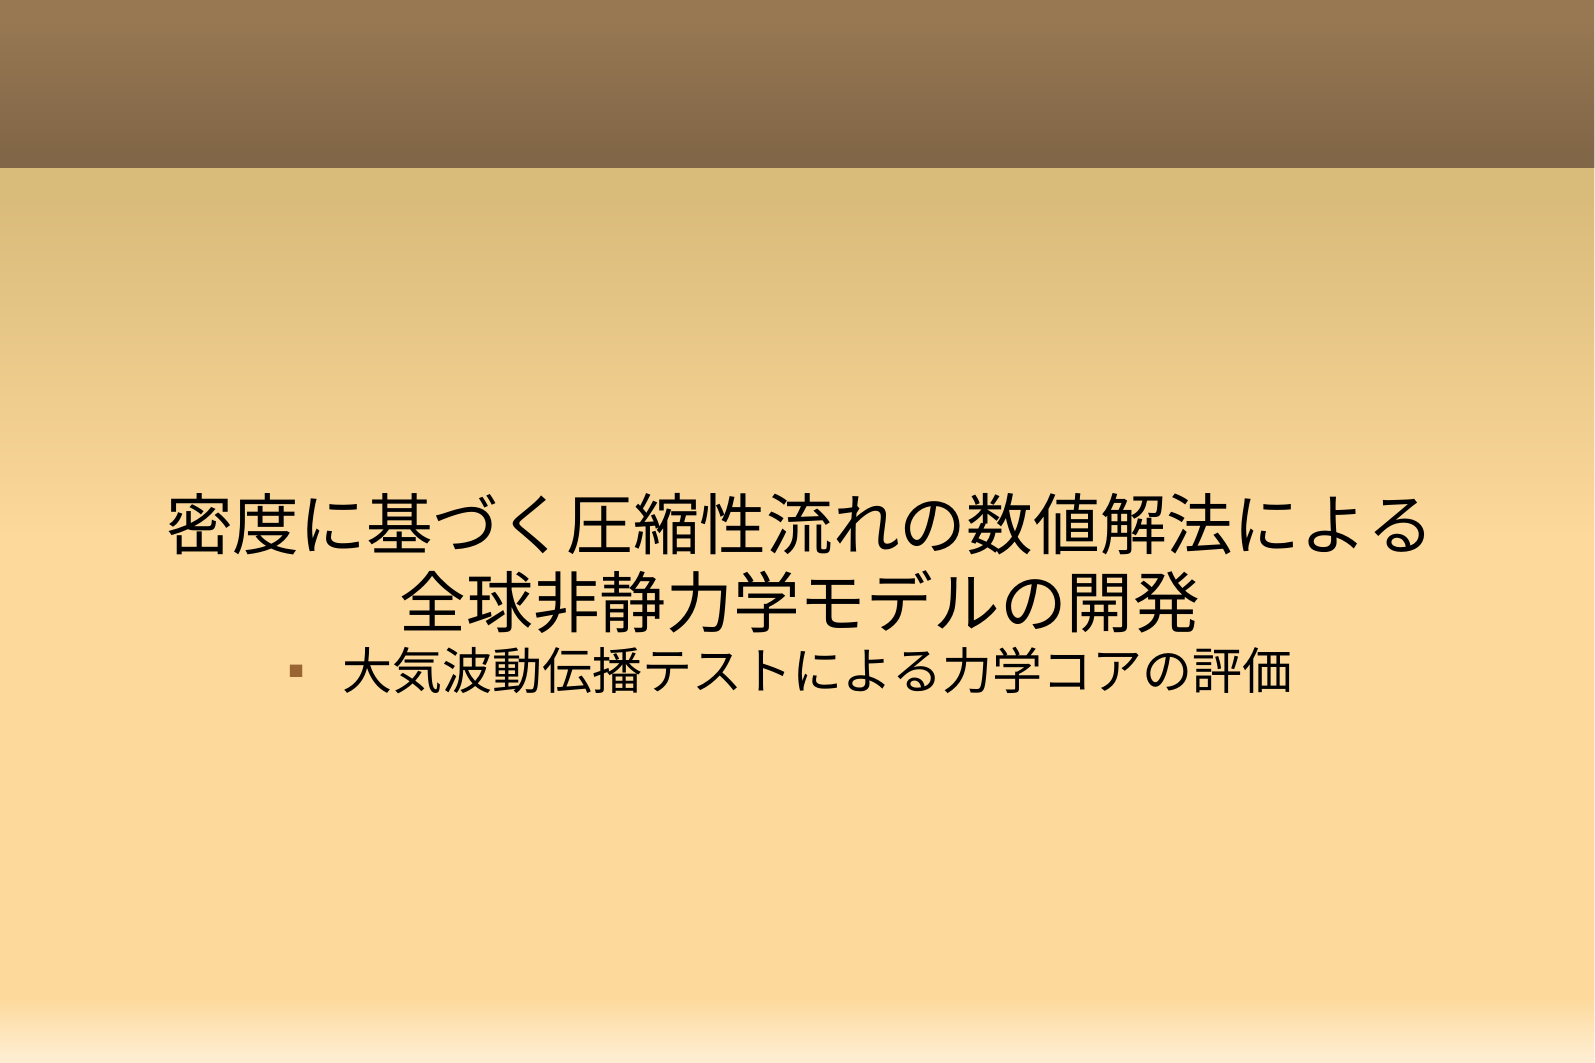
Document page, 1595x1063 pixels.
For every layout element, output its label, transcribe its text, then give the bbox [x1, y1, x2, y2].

subtitle 密度に基づく圧縮性流れの数値解法による 全球非静力学モデルの開発 大気波動伝播テストによる力学コアの評価 [82, 243, 1518, 945]
picture [0, 0, 1595, 1063]
